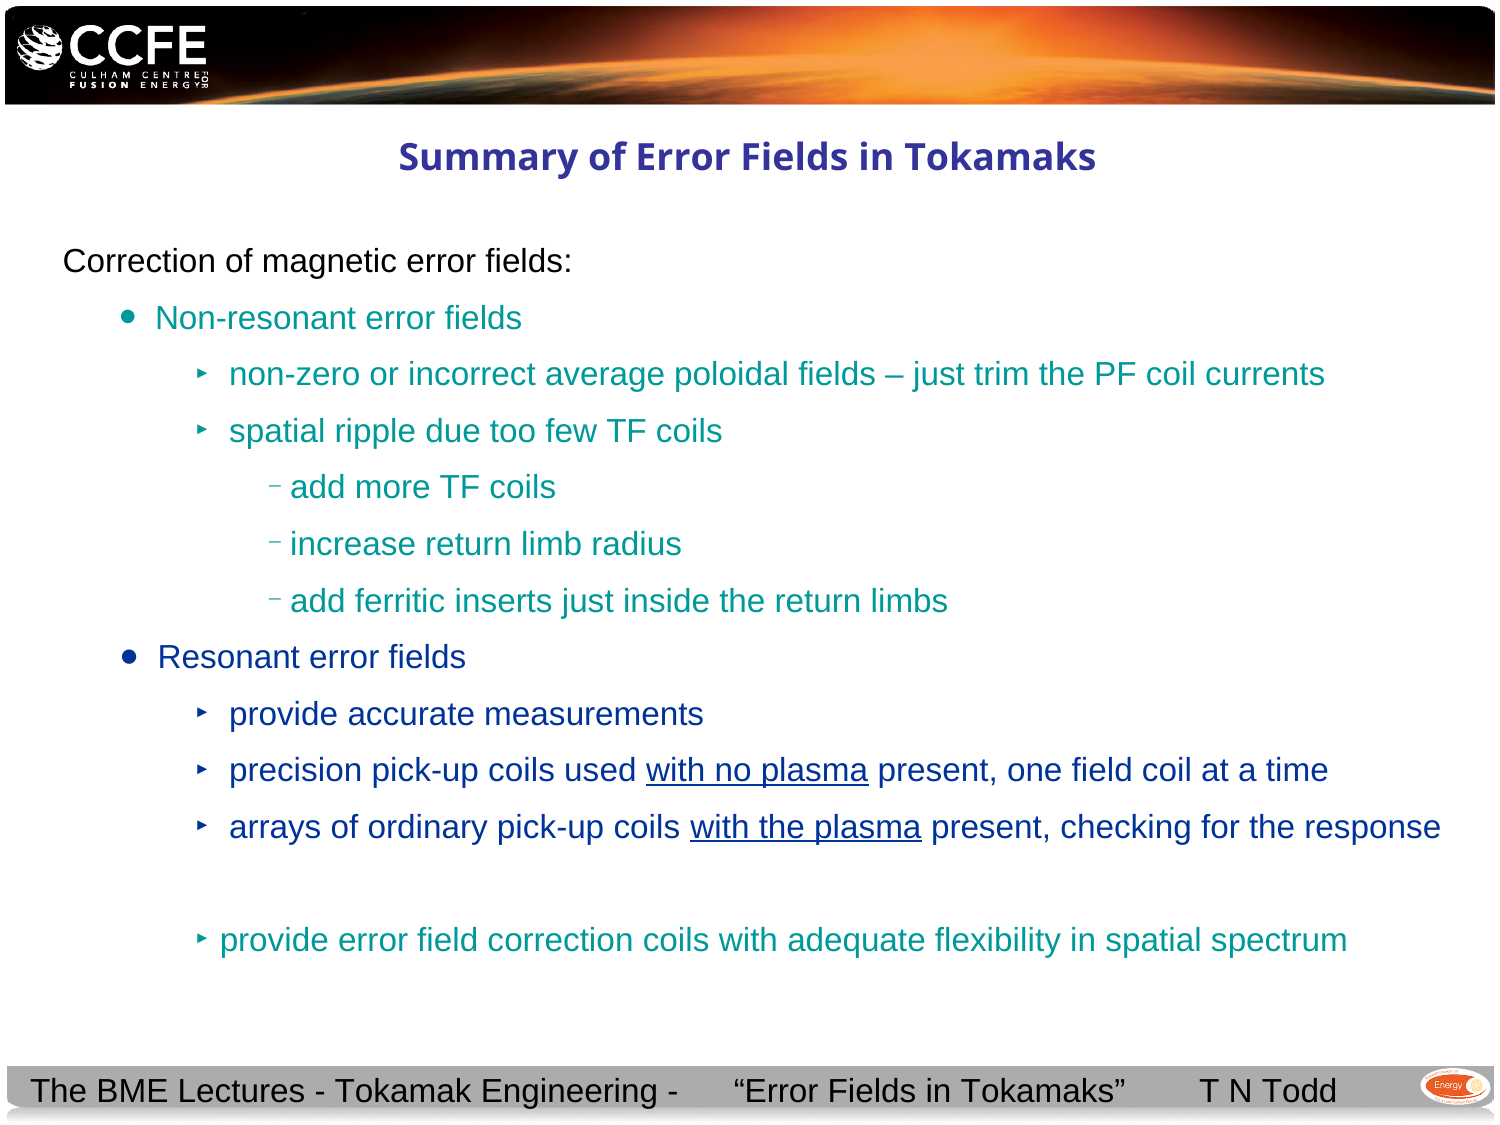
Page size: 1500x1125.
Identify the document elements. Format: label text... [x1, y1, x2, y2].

text_box Correction of magnetic error fields: Non-resonant error fields non-zero or incorrect average poloidal fields – just trim the PF coil currents spatial ripple due too few TF coils add more TF coils increase return limb radius add ferritic inserts just inside the return limbs Resonant error fields provide accurate measurements precision pick-up coils used with no plasma present, one field coil at a time arrays of ordinary pick-up coils with the plasma present, checking for the response provide error field correction coils with adequate flexibility in spatial spectrum [29, 231, 1465, 1023]
picture [5, 6, 1495, 105]
picture [1421, 1067, 1490, 1106]
text_box Summary of Error Fields in Tokamaks [383, 125, 1113, 186]
